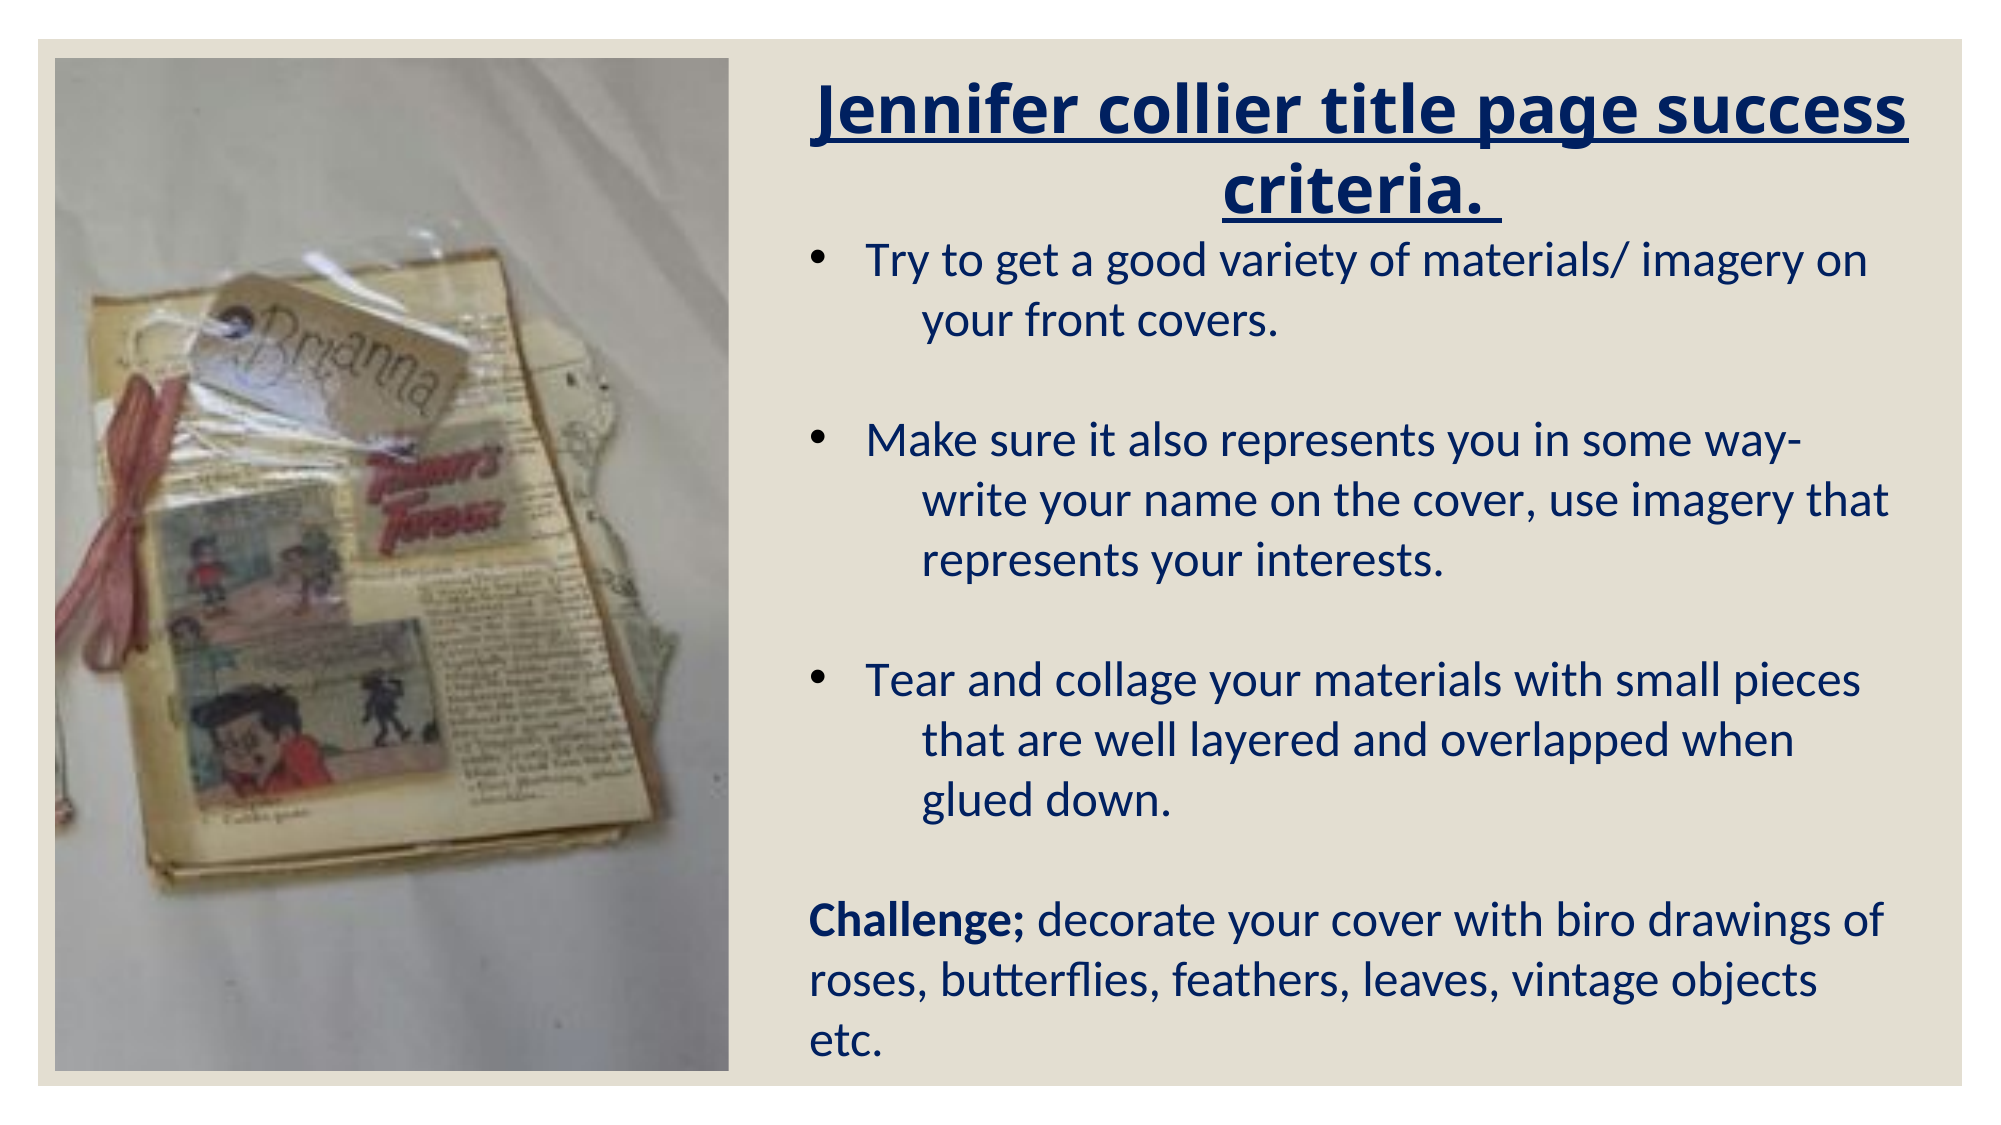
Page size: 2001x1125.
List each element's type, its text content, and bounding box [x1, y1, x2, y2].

picture [55, 58, 729, 1071]
text_box Jennifer collier title page success criteria. Try to get a good variety of materials/ imagery on your front covers. Make sure it also represents you in some way- write your name on the cover, use imagery that represents your interests. Tear and collage your materials with small pieces that are well layered and overlapped when glued down. Challenge; decorate your cover with biro drawings of roses, butterflies, feathers, leaves, vintage objects etc. [794, 59, 1931, 1085]
